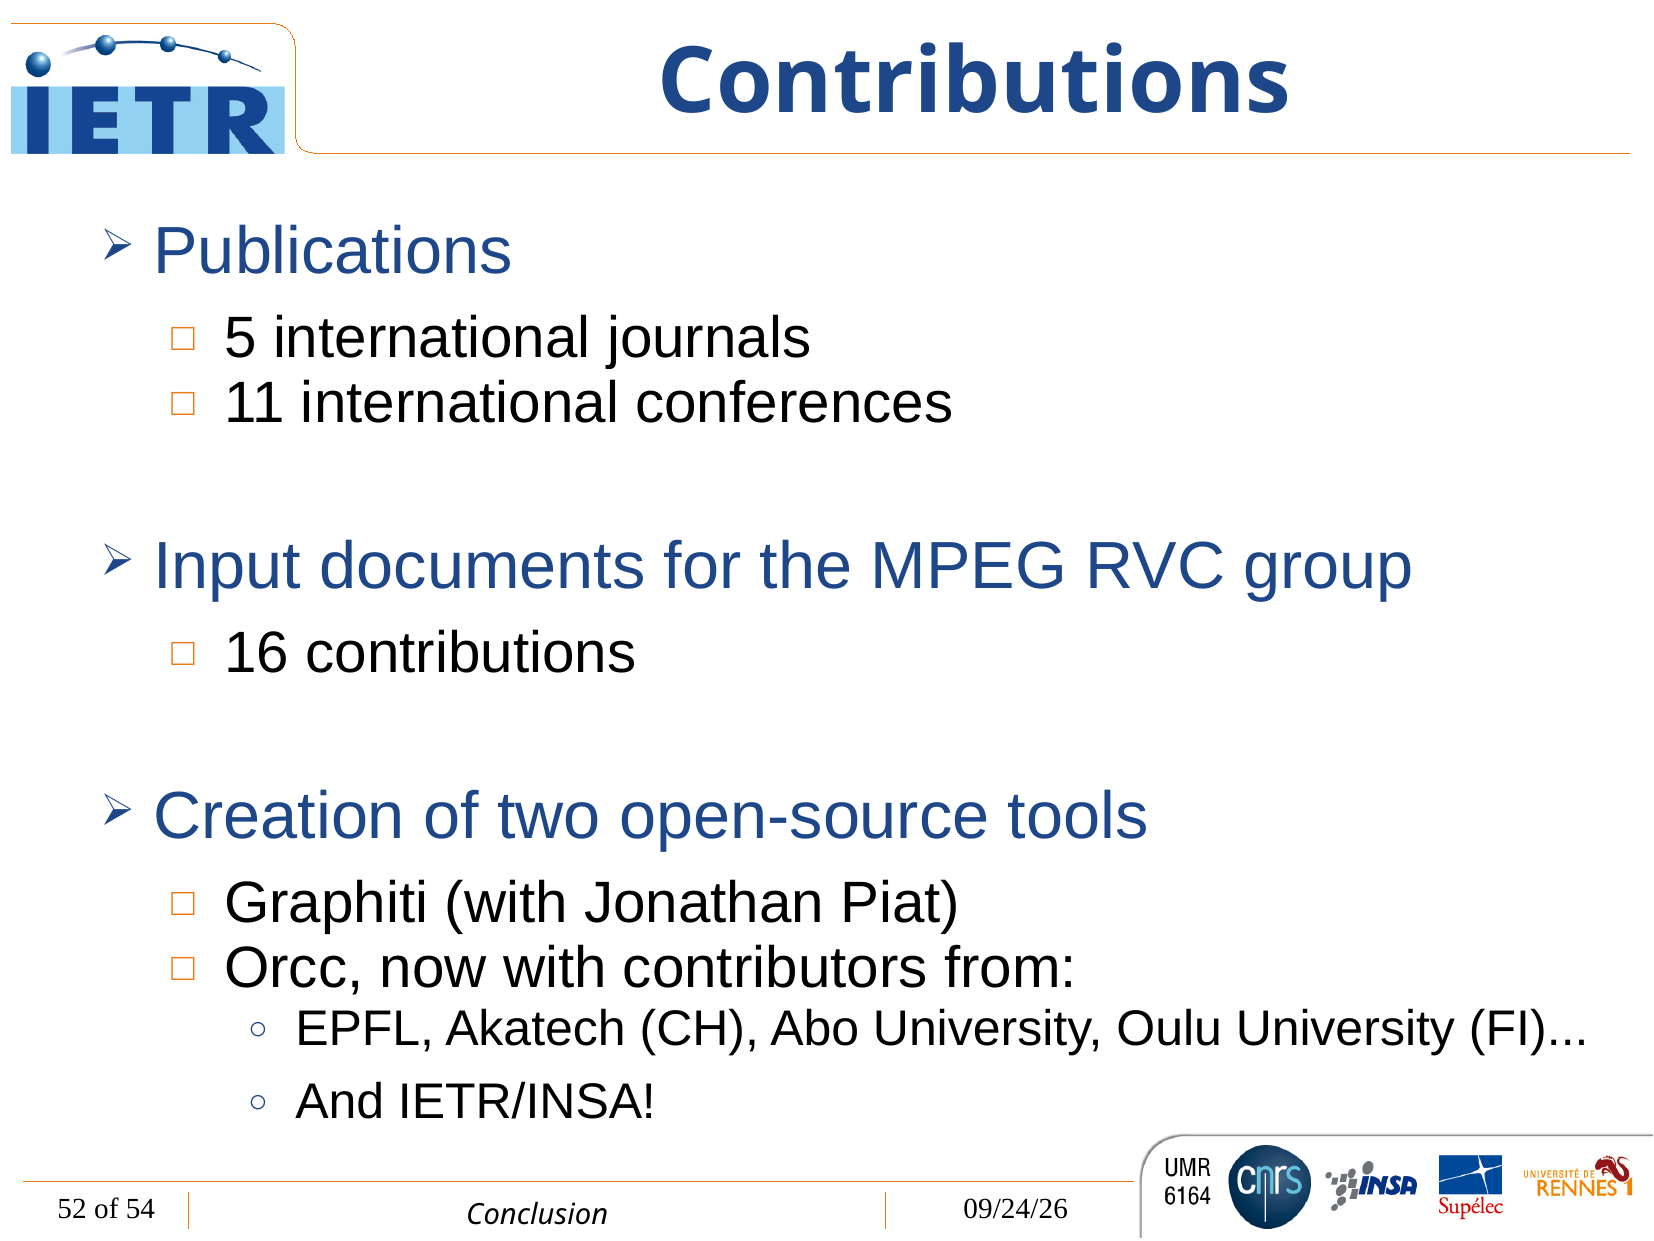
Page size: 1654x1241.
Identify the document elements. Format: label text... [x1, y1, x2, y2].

title Contributions [295, 7, 1654, 147]
picture [1139, 1133, 1653, 1238]
picture [11, 35, 285, 154]
list Publications 5 international journals 11 international conferences Input documents for the MPEG RVC group 16 contributions Creation of two open-source tools Graphiti (with Jonathan Piat) Orcc, now with contributors from: EPFL, Akatech (CH), Abo University, Oulu University (FI)... And IETR/INSA! [82, 212, 1619, 1111]
